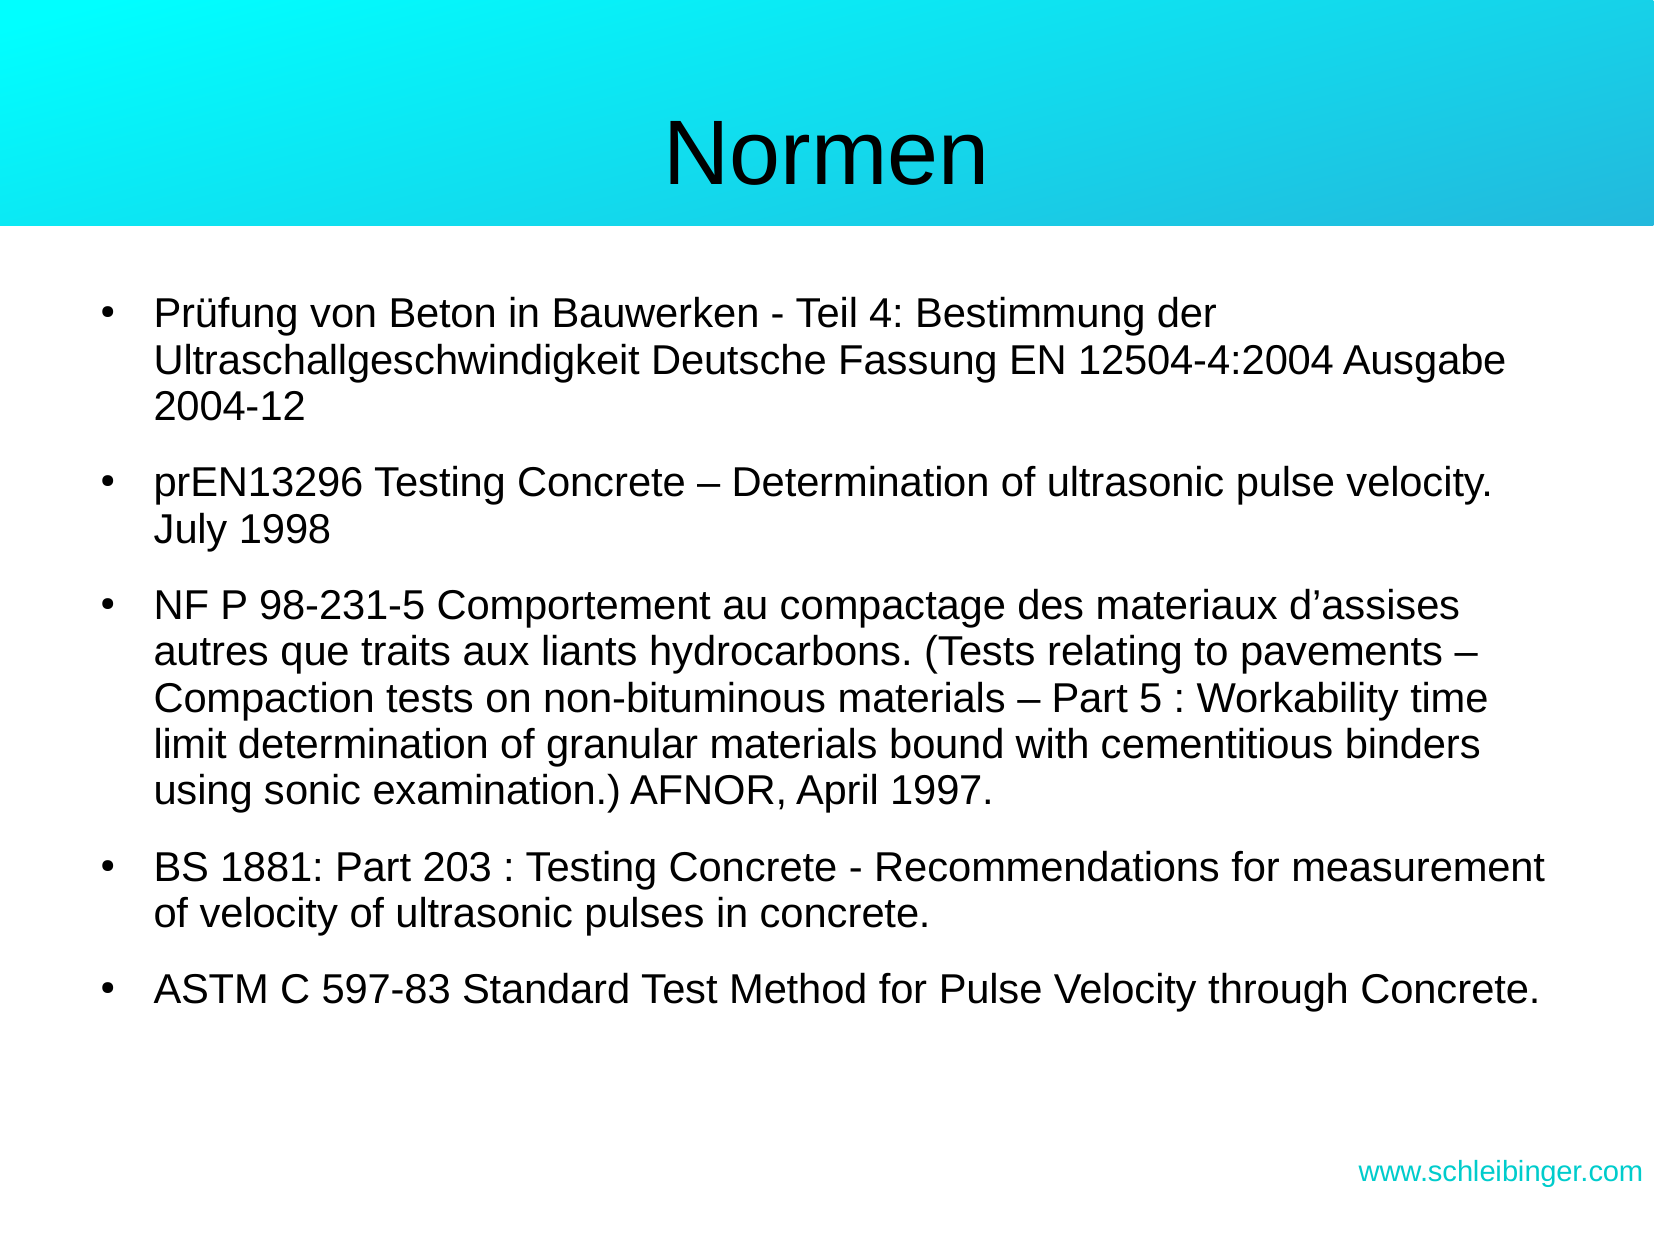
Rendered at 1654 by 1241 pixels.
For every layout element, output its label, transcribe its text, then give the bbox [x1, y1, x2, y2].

list Prüfung von Beton in Bauwerken - Teil 4: Bestimmung der Ultraschallgeschwindigkeit Deutsche Fassung EN 12504-4:2004 Ausgabe 2004-12 prEN13296 Testing Concrete – Determination of ultrasonic pulse velocity. July 1998 NF P 98-231-5 Comportement au compactage des materiaux d’assises autres que traits aux liants hydrocarbons. (Tests relating to pavements – Compaction tests on non-bituminous materials – Part 5 : Workability time limit determination of granular materials bound with cementitious binders using sonic examination.) AFNOR, April 1997. BS 1881: Part 203 : Testing Concrete - Recommendations for measurement of velocity of ultrasonic pulses in concrete. ASTM C 597-83 Standard Test Method for Pulse Velocity through Concrete. [82, 290, 1571, 1109]
title Normen [82, 49, 1571, 257]
